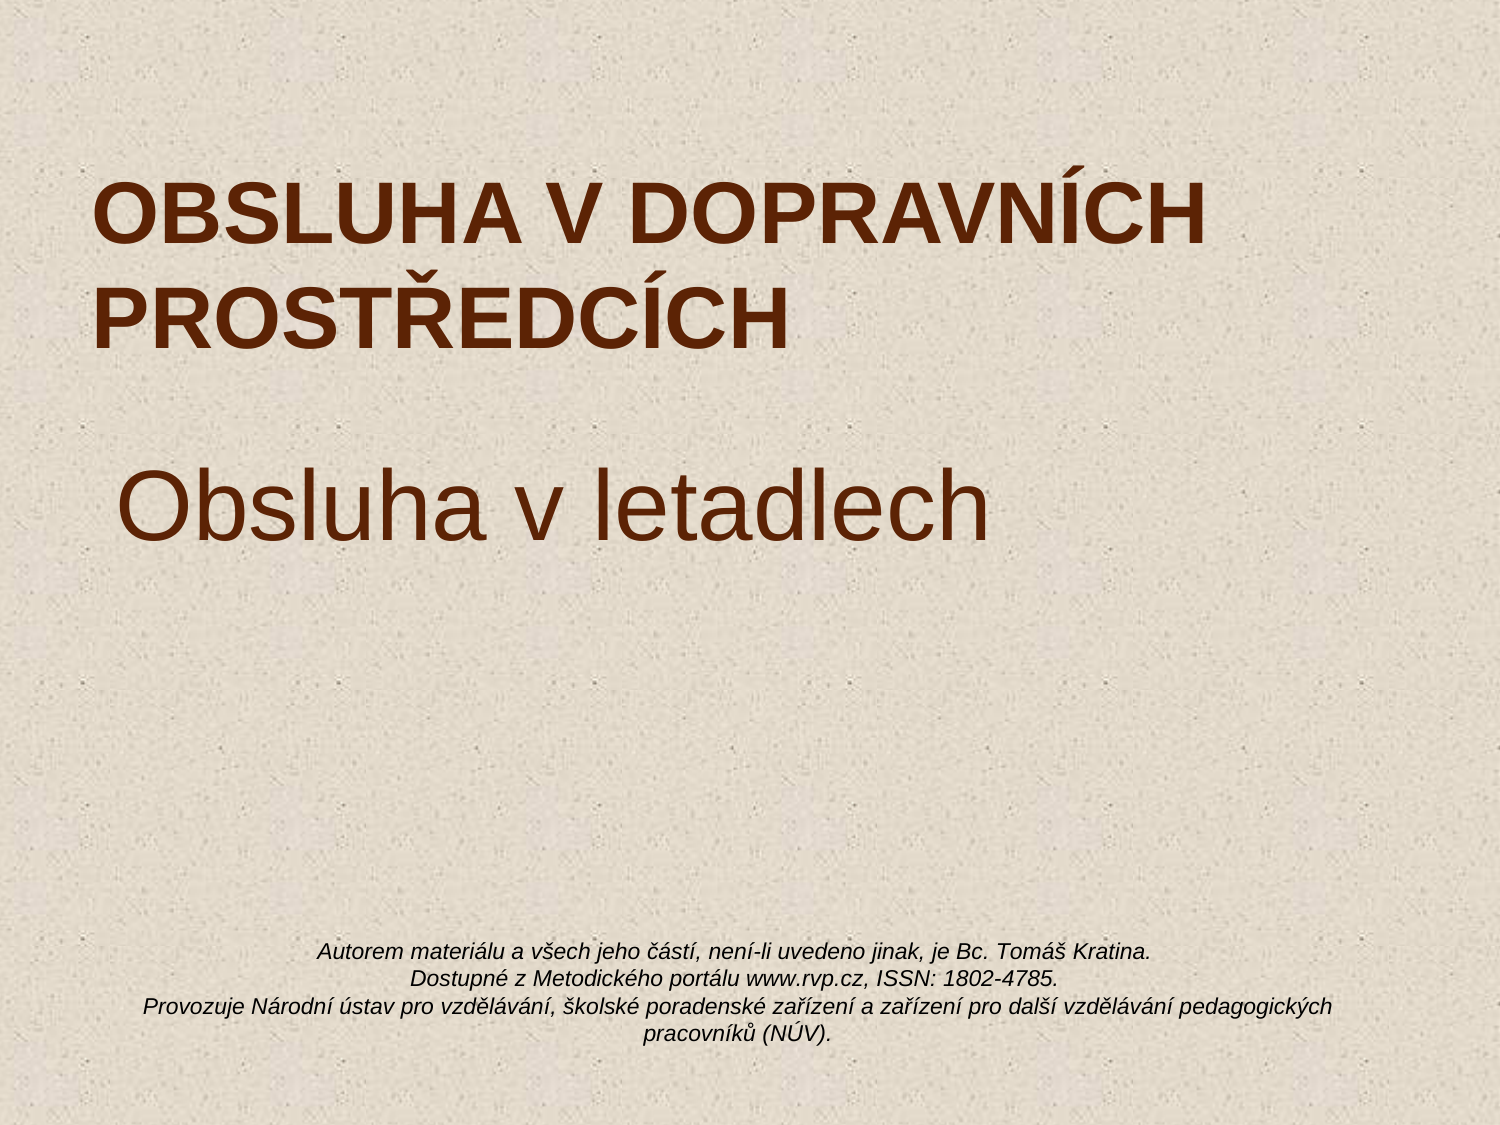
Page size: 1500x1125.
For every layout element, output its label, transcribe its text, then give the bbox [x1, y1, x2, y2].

picture [0, 0, 1500, 1125]
text_box Obsluha v letadlech [64, 432, 1291, 808]
title OBSLUHA V DOPRAVNÍCH PROSTŘEDCÍCH [76, 148, 1412, 374]
text_box Autorem materiálu a všech jeho částí, není-li uvedeno jinak, je Bc. Tomáš Kratina. Dostupné z Metodického portálu www.rvp.cz, ISSN: 1802-4785. Provozuje Národní ústav pro vzdělávání, školské poradenské zařízení a zařízení pro další vzdělávání pedagogických pracovníků (NÚV). [76, 928, 1400, 1054]
